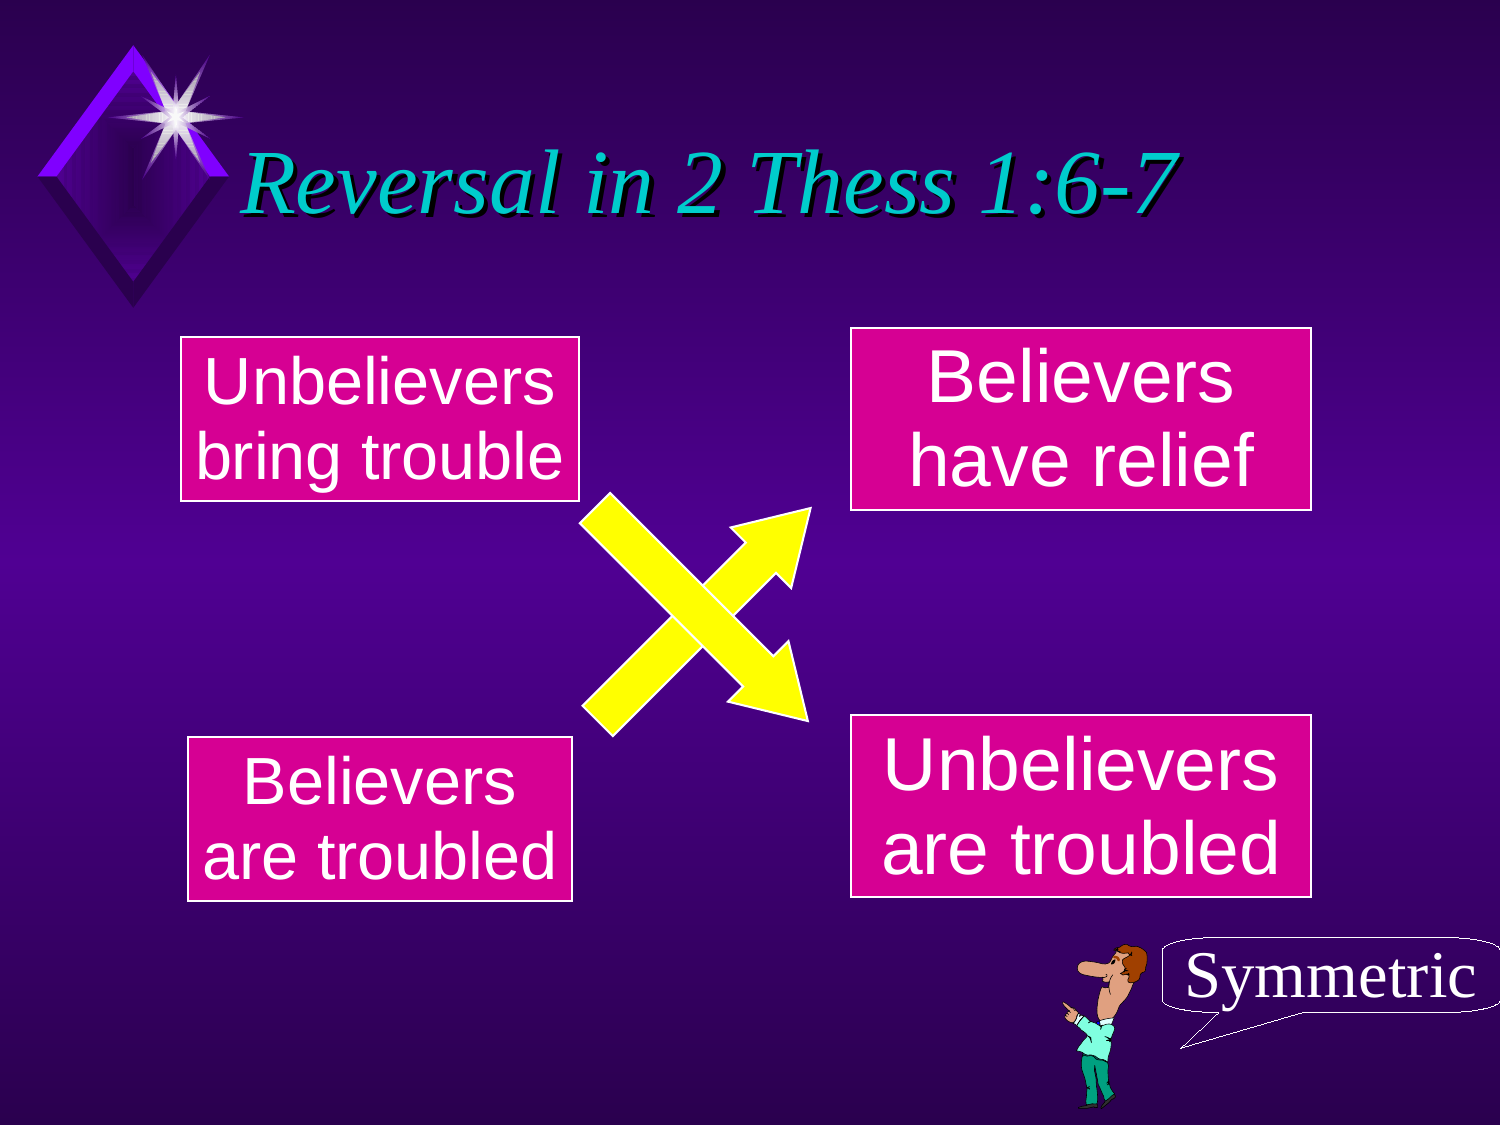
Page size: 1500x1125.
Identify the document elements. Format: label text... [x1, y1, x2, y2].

text_box Symmetric [1162, 937, 1500, 1049]
text_box Believers have relief [851, 327, 1312, 511]
text_box Unbelievers bring trouble [180, 337, 580, 501]
text_box [579, 493, 811, 737]
text_box Believers are troubled [188, 737, 573, 901]
text_box Unbelievers are troubled [851, 715, 1312, 898]
chart [1061, 943, 1149, 1110]
title Reversal in 2 Thess 1:6-7 [224, 78, 1388, 288]
